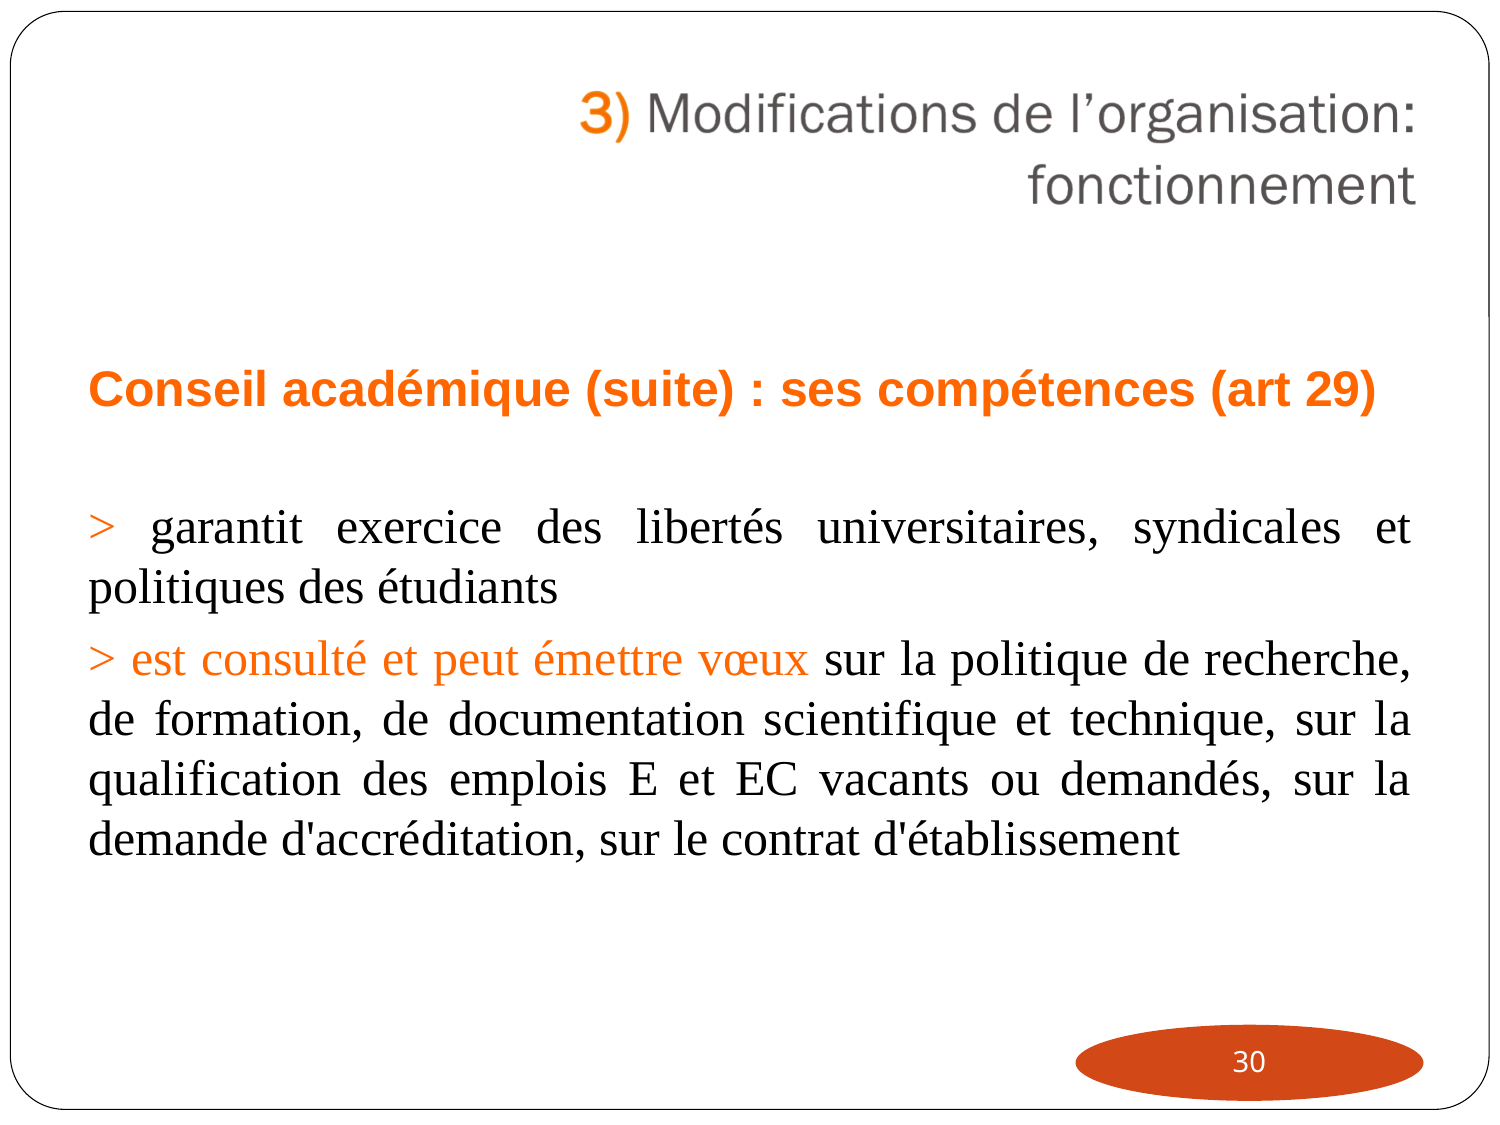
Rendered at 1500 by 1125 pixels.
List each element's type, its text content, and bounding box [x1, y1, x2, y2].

text_box Conseil académique (suite) : ses compétences (art 29) > garantit exercice des libertés universitaires, syndicales et politiques des étudiants > est consulté et peut émettre vœux sur la politique de recherche, de formation, de documentation scientifique et technique, sur la qualification des emplois E et EC vacants ou demandés, sur la demande d'accréditation, sur le contrat d'établissement [88, 100, 1413, 1125]
picture [198, 61, 1432, 223]
text_box <numéro> [1413, 1049, 1424, 1076]
